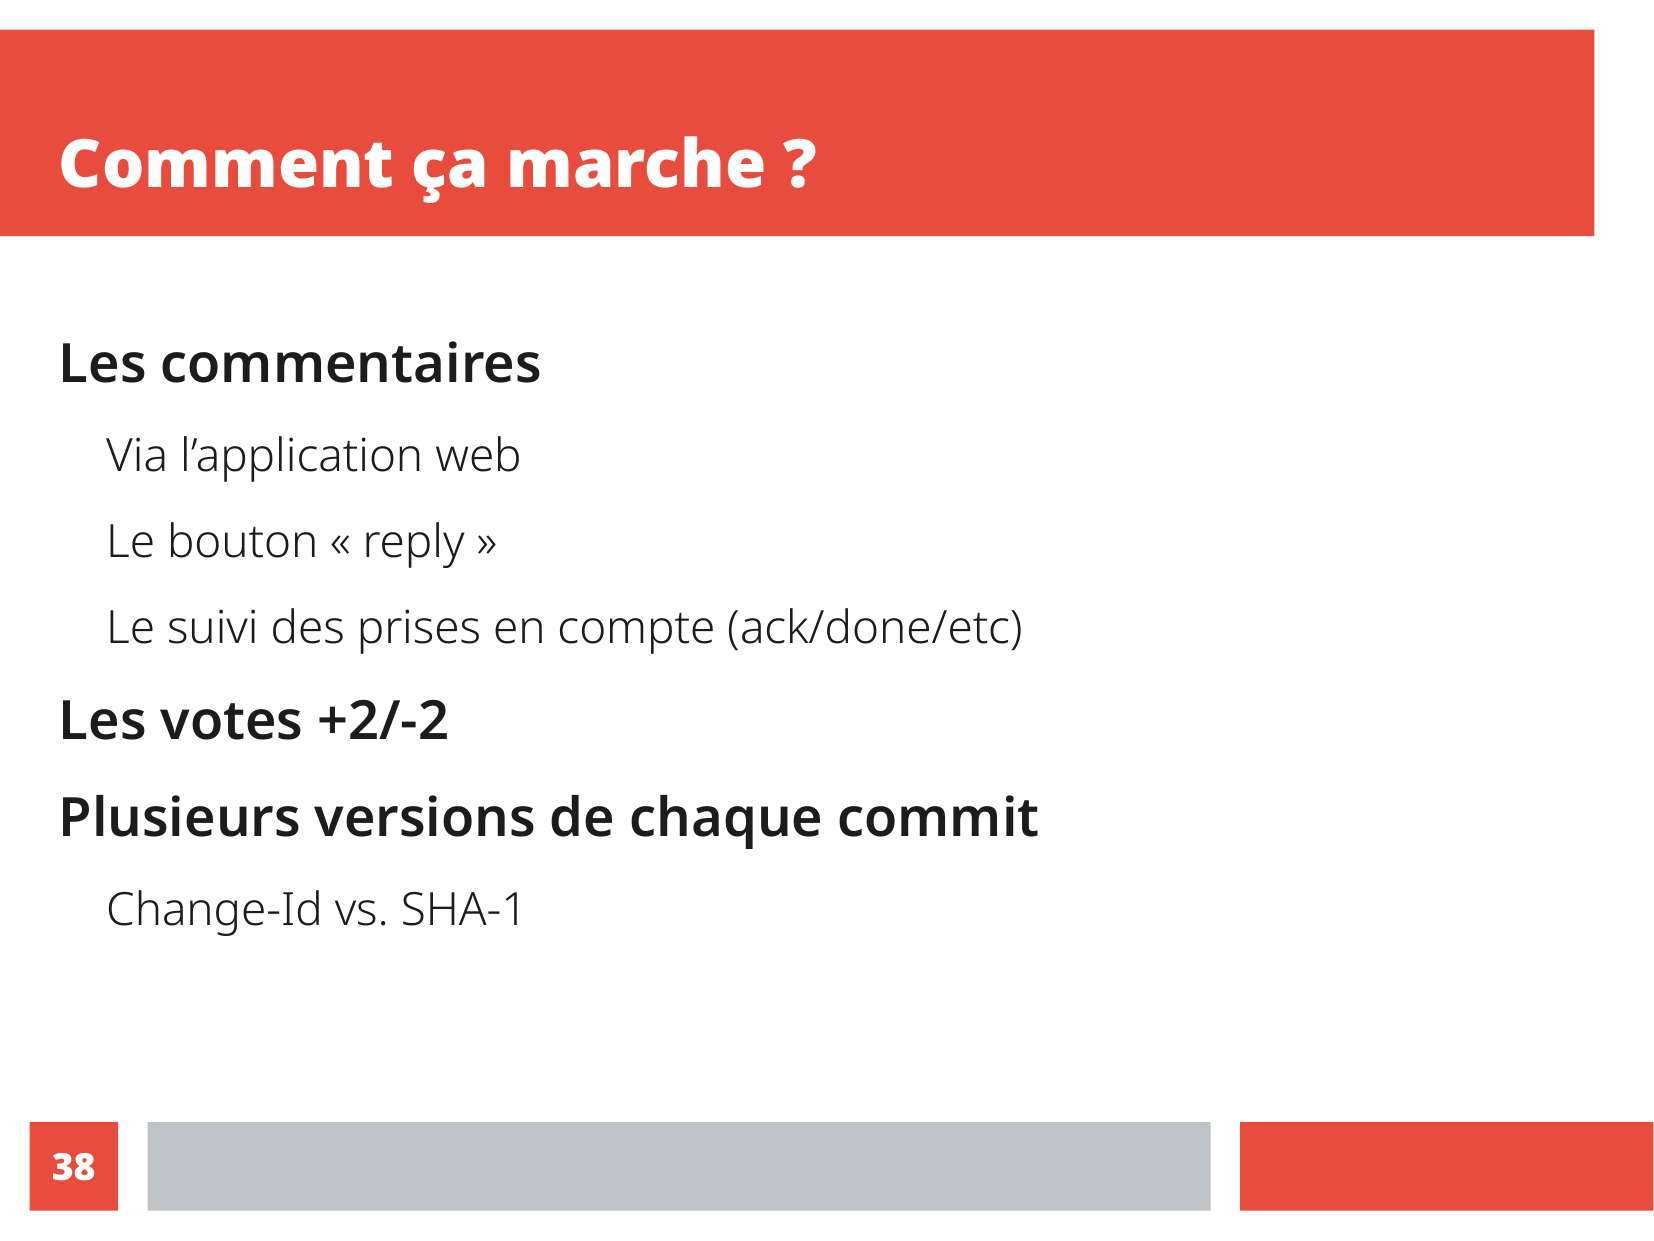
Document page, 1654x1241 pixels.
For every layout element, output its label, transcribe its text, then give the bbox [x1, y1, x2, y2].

title Comment ça marche ? [59, 59, 1595, 207]
list Les commentaires Via l’application web Le bouton « reply » Le suivi des prises en compte (ack/done/etc) Les votes +2/-2 Plusieurs versions de chaque commit Change-Id vs. SHA-1 [59, 324, 1565, 1093]
